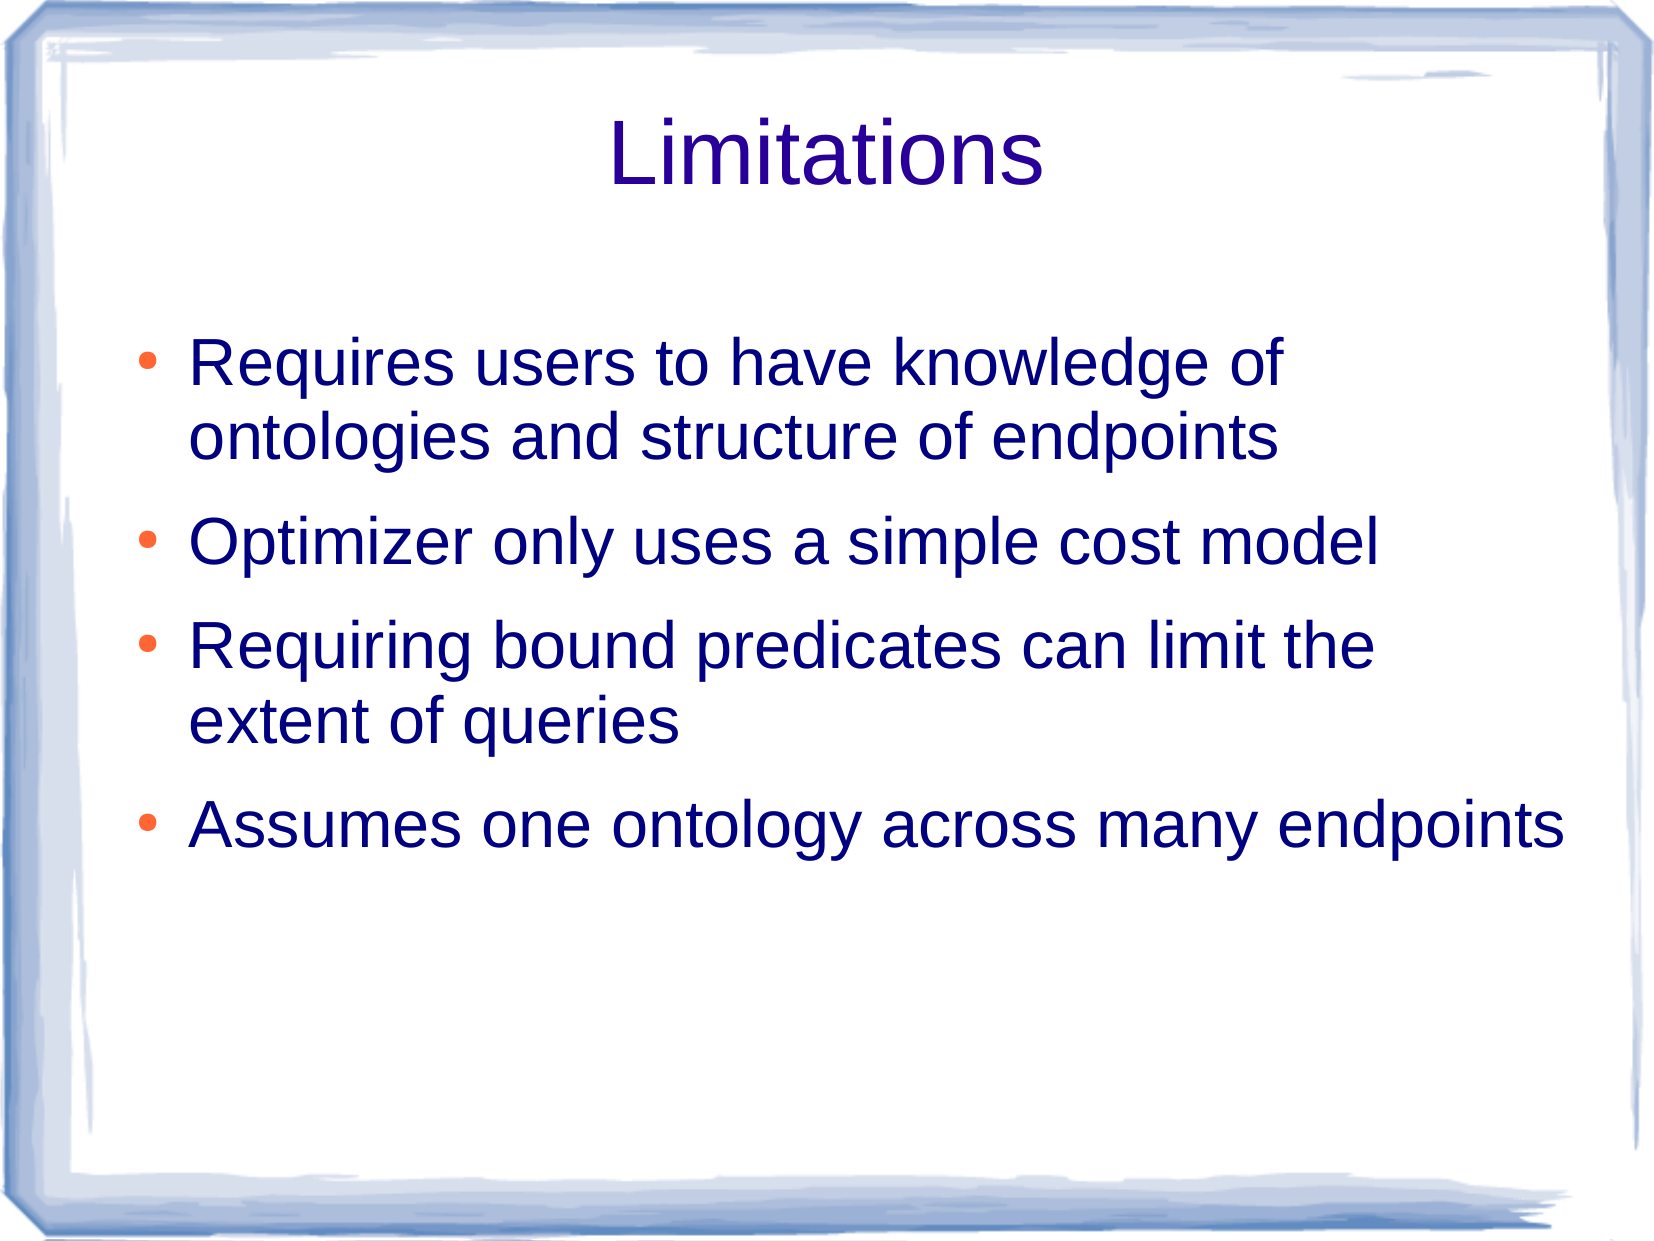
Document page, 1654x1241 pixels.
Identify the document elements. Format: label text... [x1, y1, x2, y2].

picture [0, 0, 1654, 1241]
title Limitations [82, 49, 1571, 257]
list Requires users to have knowledge of ontologies and structure of endpoints Optimizer only uses a simple cost model Requiring bound predicates can limit the extent of queries Assumes one ontology across many endpoints [118, 324, 1571, 1129]
